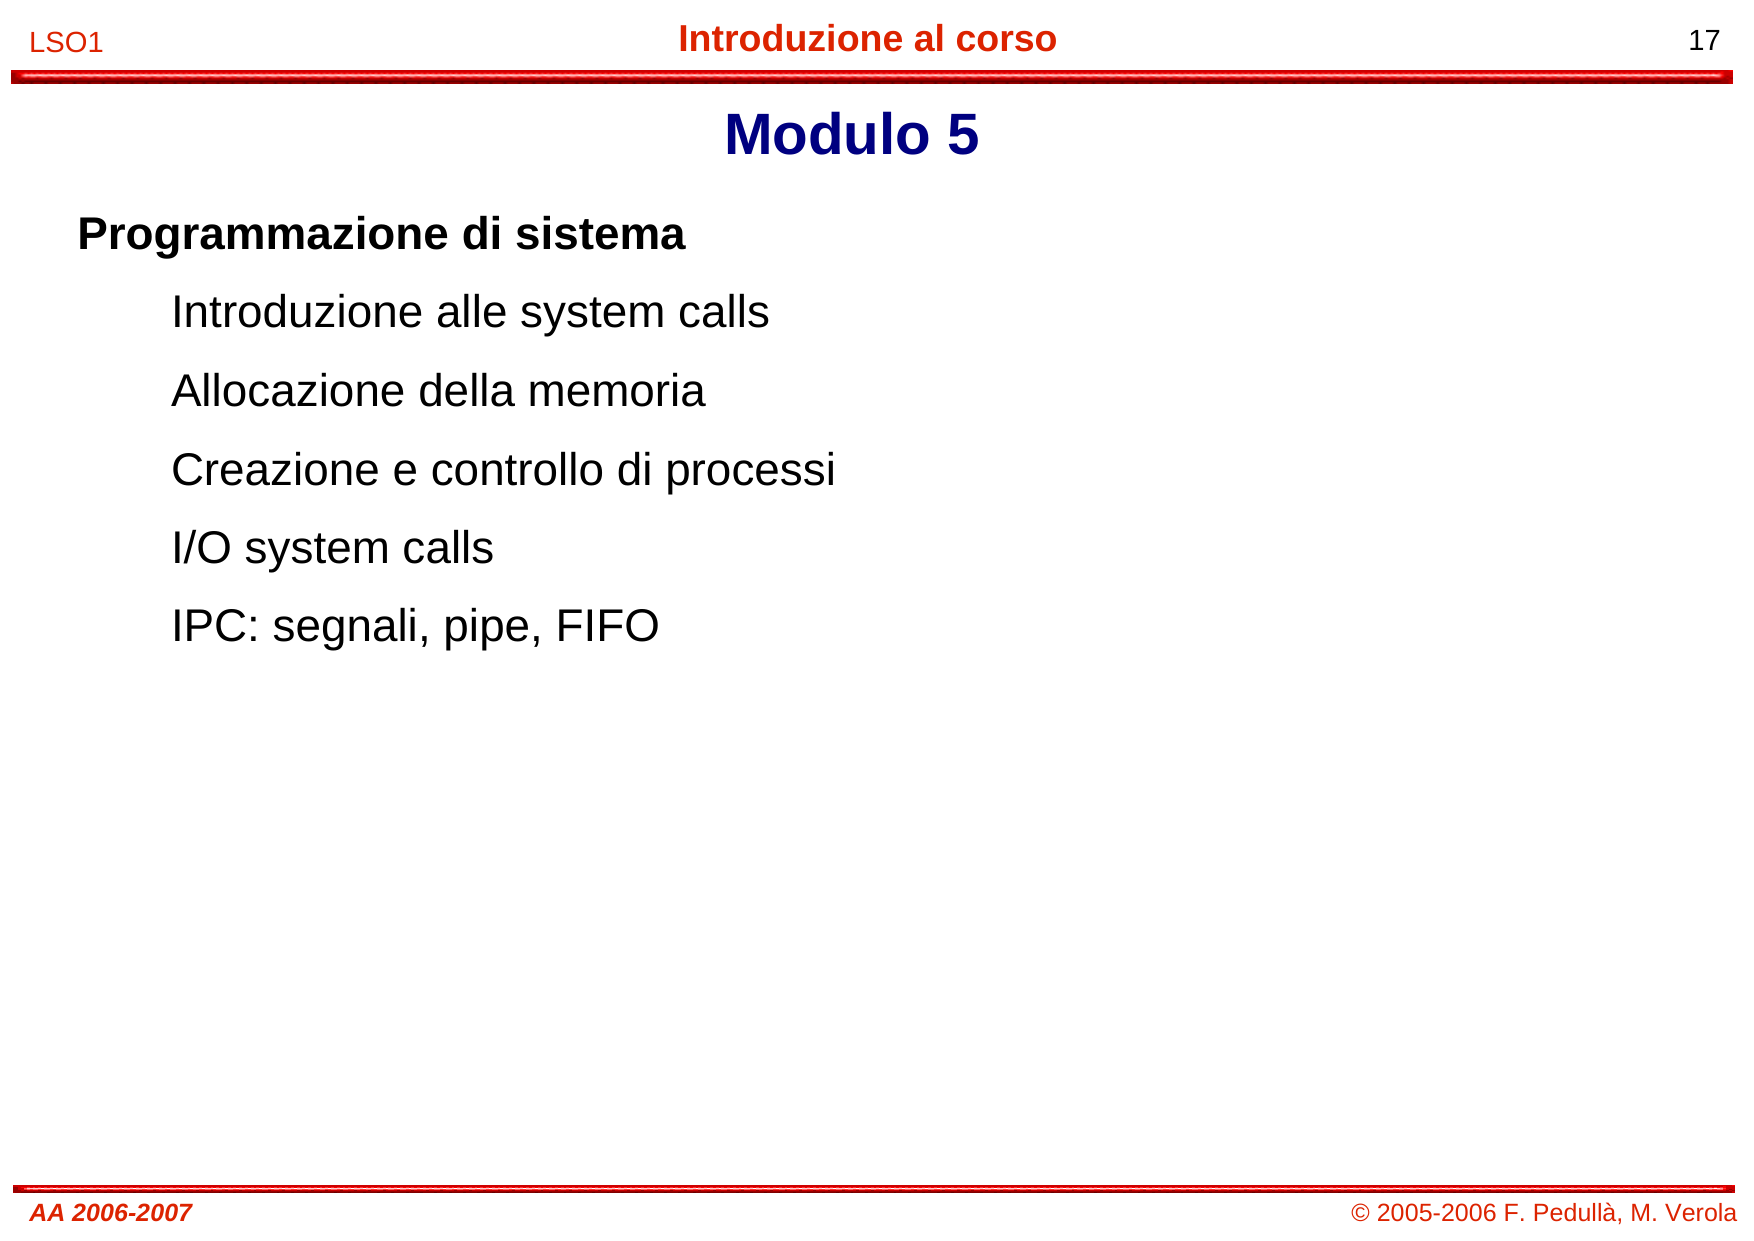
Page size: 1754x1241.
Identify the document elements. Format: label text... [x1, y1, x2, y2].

text_box Modulo 5 [380, 98, 1324, 187]
picture [11, 70, 1733, 84]
list Programmazione di sistema Introduzione alle system calls Allocazione della memoria Creazione e controllo di processi I/O system calls IPC: segnali, pipe, FIFO [77, 204, 1669, 1015]
picture [13, 1185, 1735, 1193]
